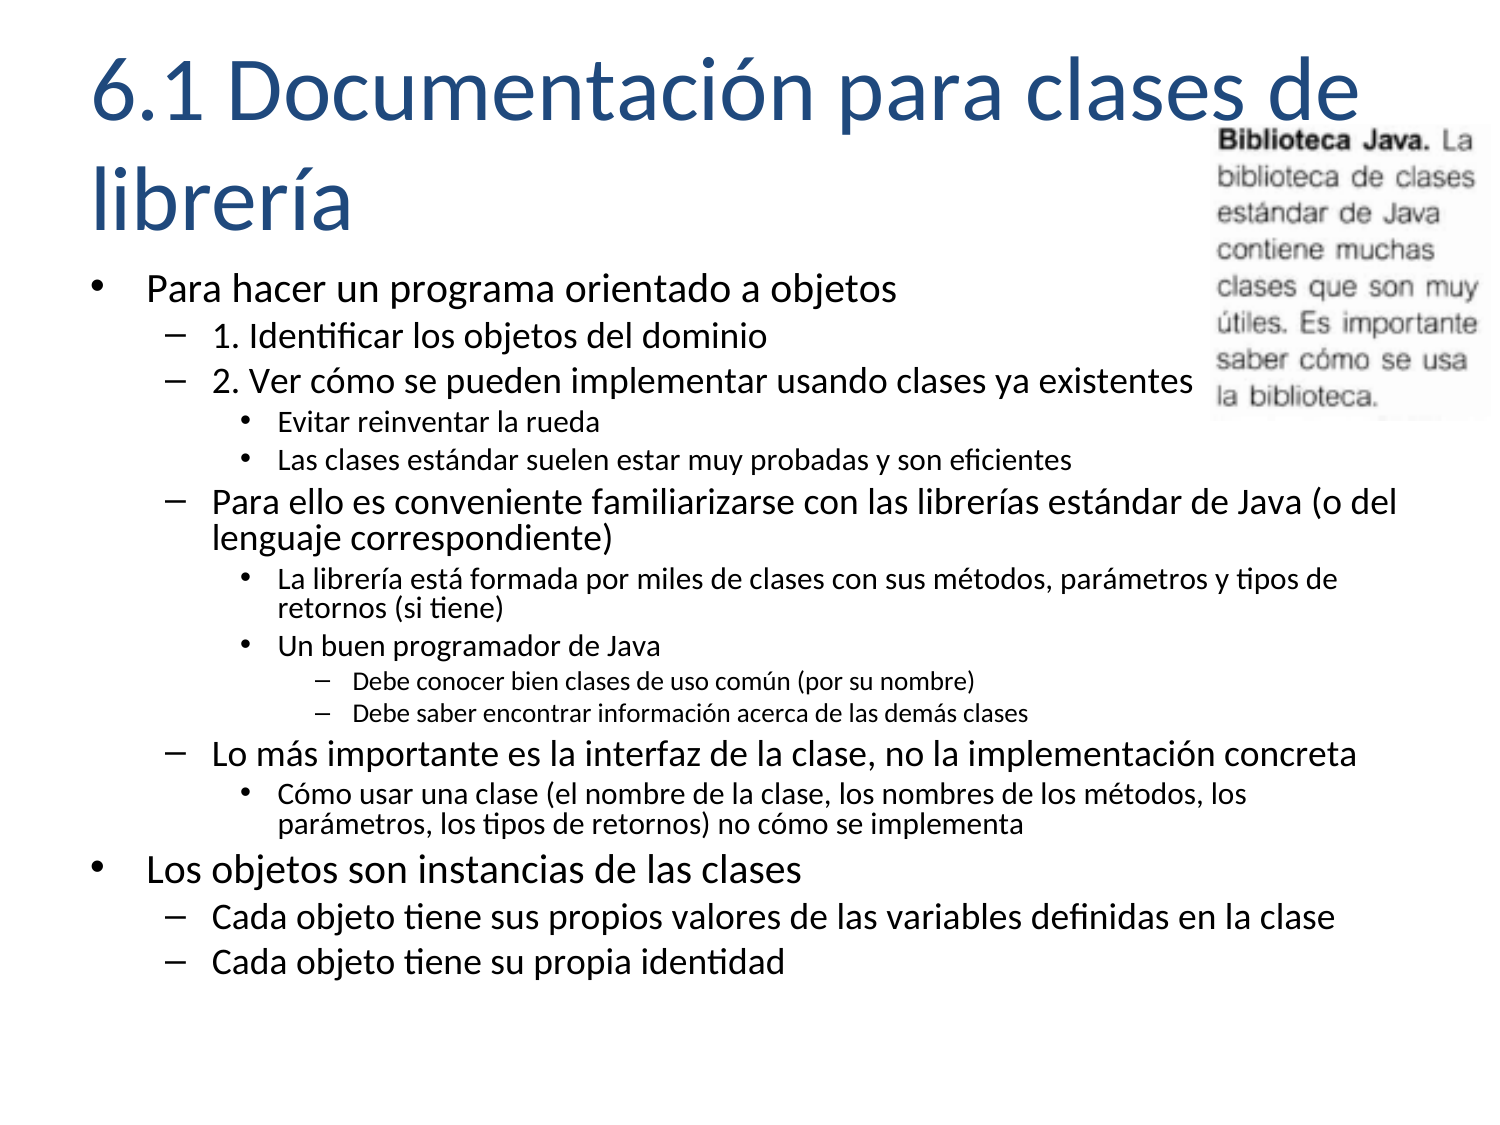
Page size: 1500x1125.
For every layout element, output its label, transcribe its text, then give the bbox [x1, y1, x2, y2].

title 6.1 Documentación para clases de librería [75, 45, 1426, 233]
list Para hacer un programa orientado a objetos 1. Identificar los objetos del dominio 2. Ver cómo se pueden implementar usando clases ya existentes Evitar reinventar la rueda Las clases estándar suelen estar muy probadas y son eficientes Para ello es conveniente familiarizarse con las librerías estándar de Java (o del lenguaje correspondiente) La librería está formada por miles de clases con sus métodos, parámetros y tipos de retornos (si tiene) Un buen programador de Java Debe conocer bien clases de uso común (por su nombre) Debe saber encontrar información acerca de las demás clases Lo más importante es la interfaz de la clase, no la implementación concreta Cómo usar una clase (el nombre de la clase, los nombres de los métodos, los parámetros, los tipos de retornos) no cómo se implementa Los objetos son instancias de las clases Cada objeto tiene sus propios valores de las variables definidas en la clase Cada objeto tiene su propia identidad [75, 262, 1426, 1083]
picture [1210, 124, 1491, 421]
